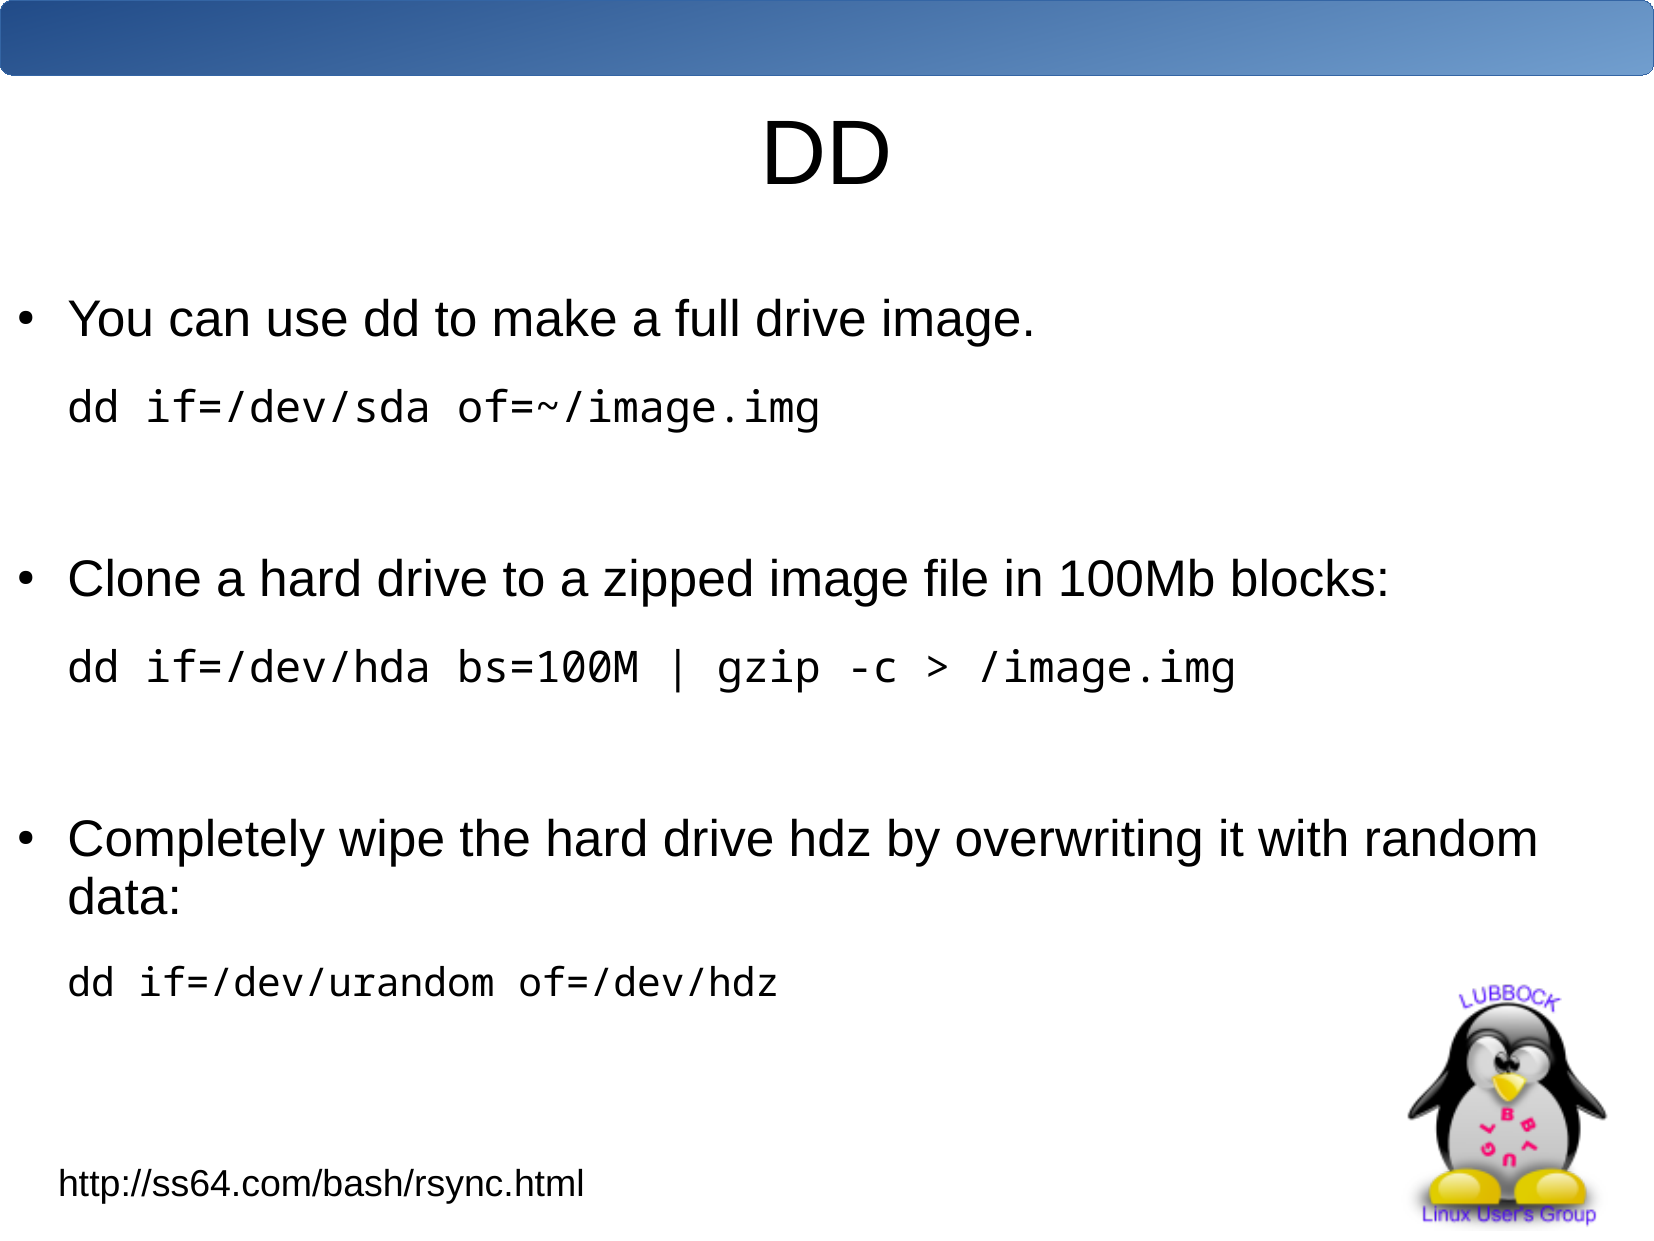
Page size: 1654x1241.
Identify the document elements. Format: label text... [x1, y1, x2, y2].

text_box [0, 0, 1654, 76]
picture [1380, 974, 1636, 1231]
list You can use dd to make a full drive image. dd if=/dev/sda of=~/image.img Clone a hard drive to a zipped image file in 100Mb blocks: dd if=/dev/hda bs=100M | gzip -c > /image.img Completely wipe the hard drive hdz by overwriting it with random data: dd if=/dev/urandom of=/dev/hdz [0, 290, 1654, 1010]
text_box [807, 633, 850, 705]
text_box http://ss64.com/bash/rsync.html [43, 1155, 601, 1212]
title DD [82, 76, 1571, 257]
